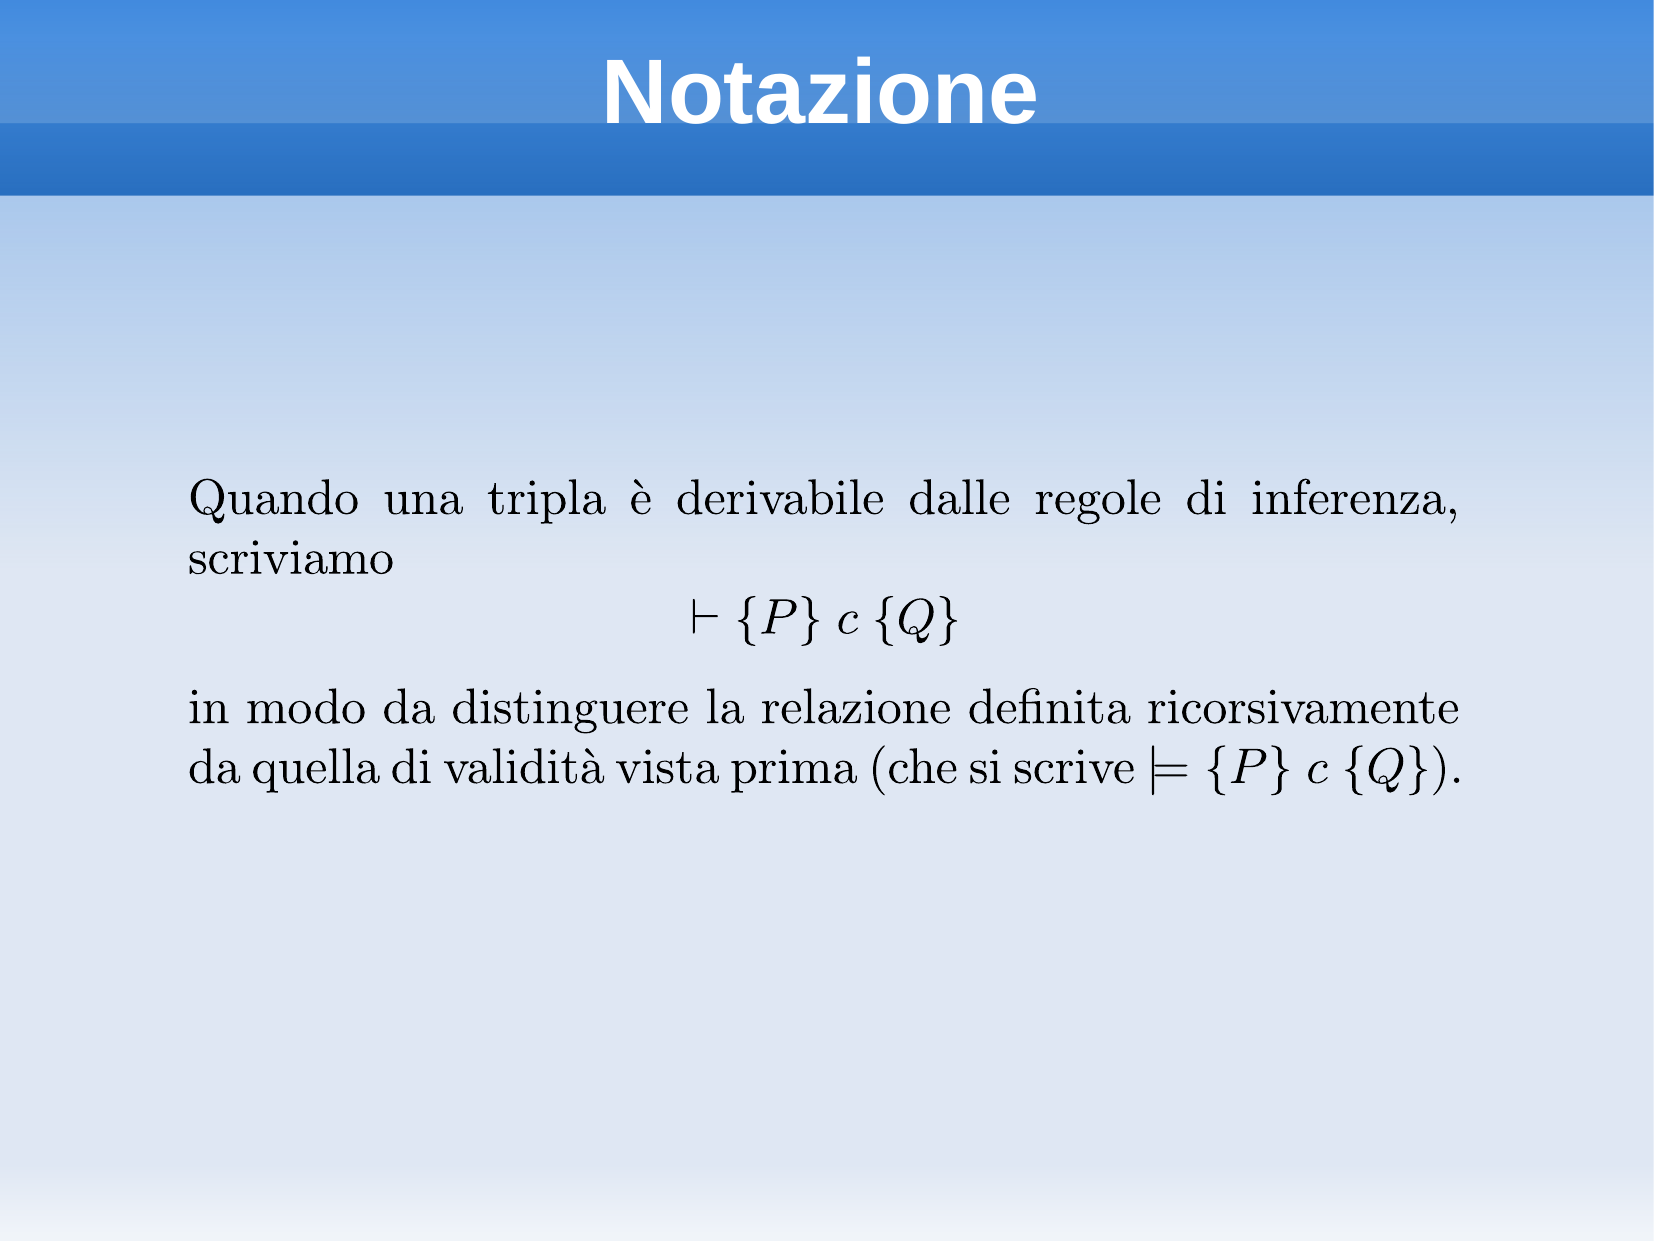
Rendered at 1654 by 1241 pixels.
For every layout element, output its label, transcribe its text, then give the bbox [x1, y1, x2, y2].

picture [0, 0, 1654, 1241]
text_box [187, 478, 1464, 796]
title Notazione [76, 0, 1565, 188]
